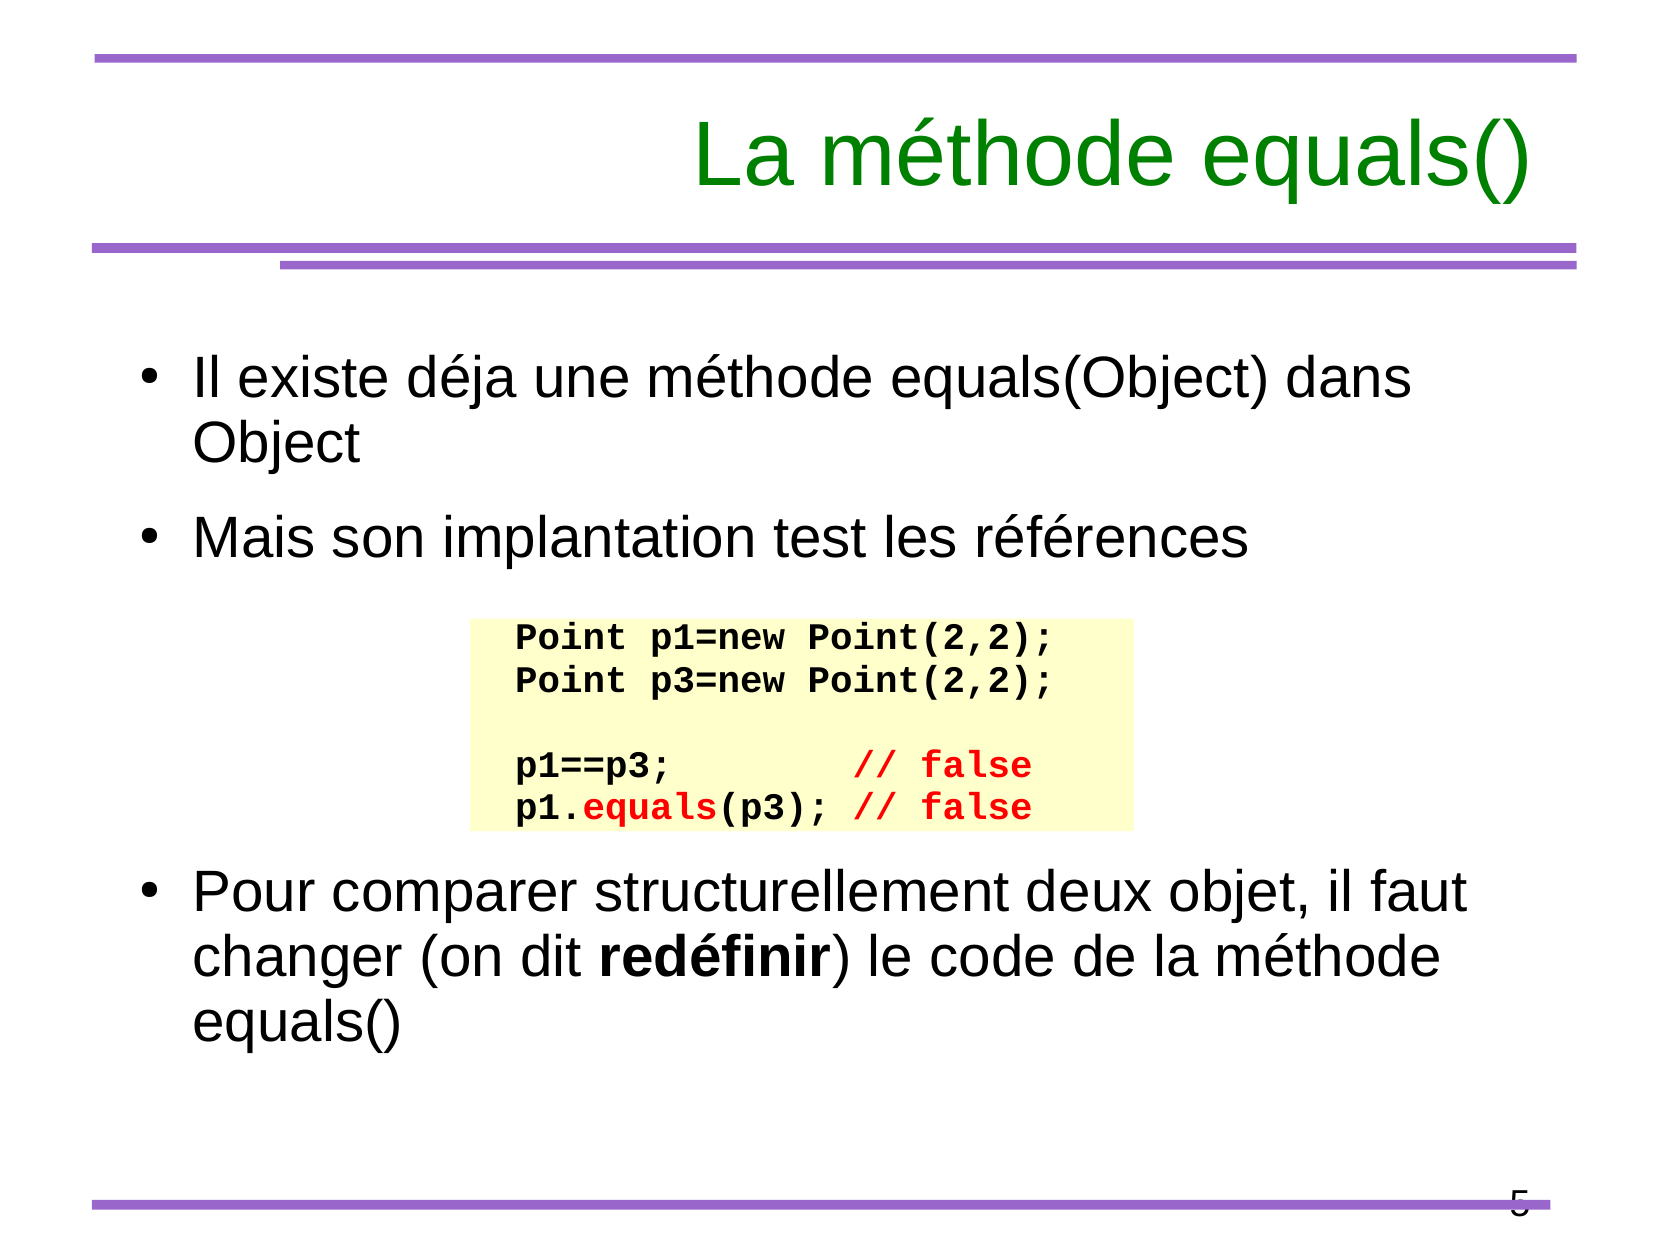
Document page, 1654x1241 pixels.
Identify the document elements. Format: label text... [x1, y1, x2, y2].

title La méthode equals() [121, 49, 1534, 257]
text_box Point p1=new Point(2,2); Point p3=new Point(2,2); p1==p3; // false p1.equals(p3); // false [470, 618, 1134, 832]
list Il existe déja une méthode equals(Object) dans Object Mais son implantation test les références Pour comparer structurellement deux objet, il faut changer (on dit redéfinir) le code de la méthode equals() [121, 344, 1534, 1127]
